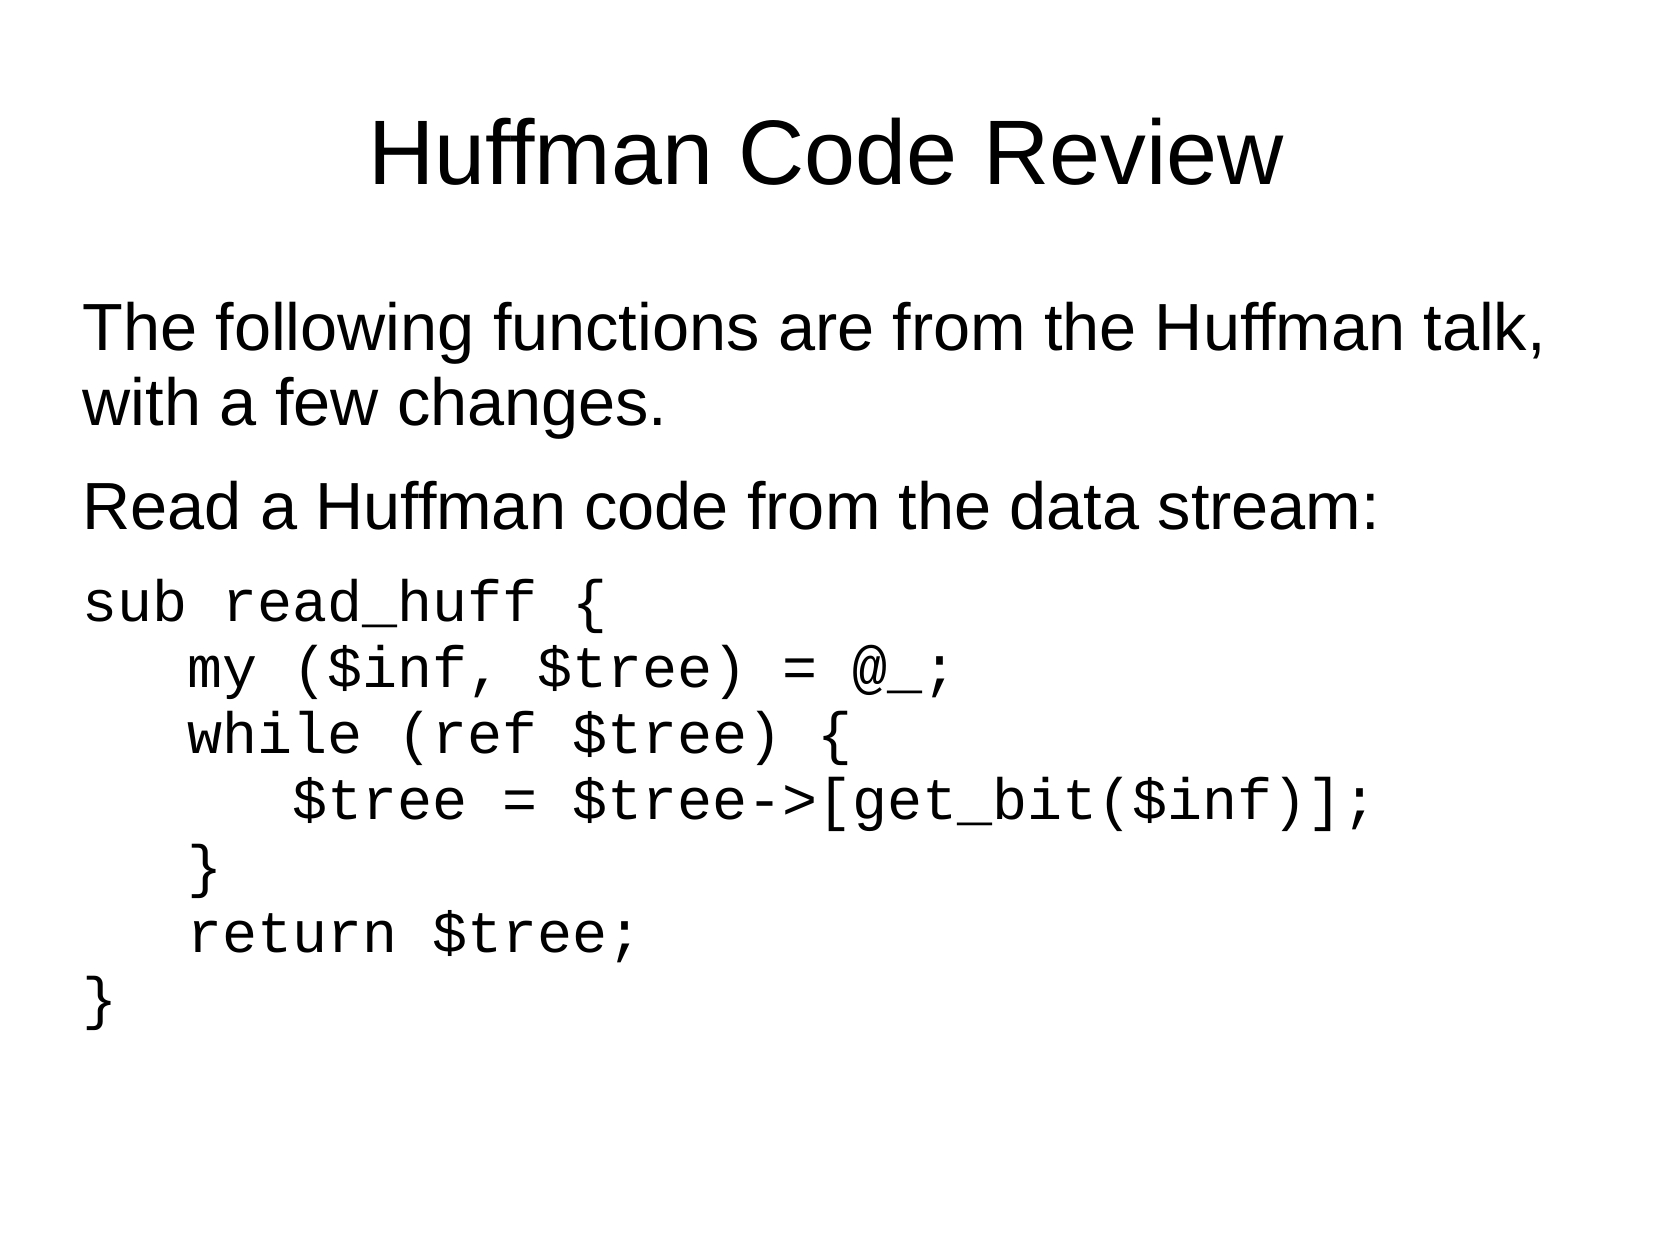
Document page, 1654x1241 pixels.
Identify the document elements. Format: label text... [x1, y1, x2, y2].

list The following functions are from the Huffman talk, with a few changes. Read a Huffman code from the data stream: sub read_huff { my ($inf, $tree) = @_; while (ref $tree) { $tree = $tree->[get_bit($inf)]; } return $tree; } [82, 290, 1571, 1109]
title Huffman Code Review [82, 49, 1571, 257]
